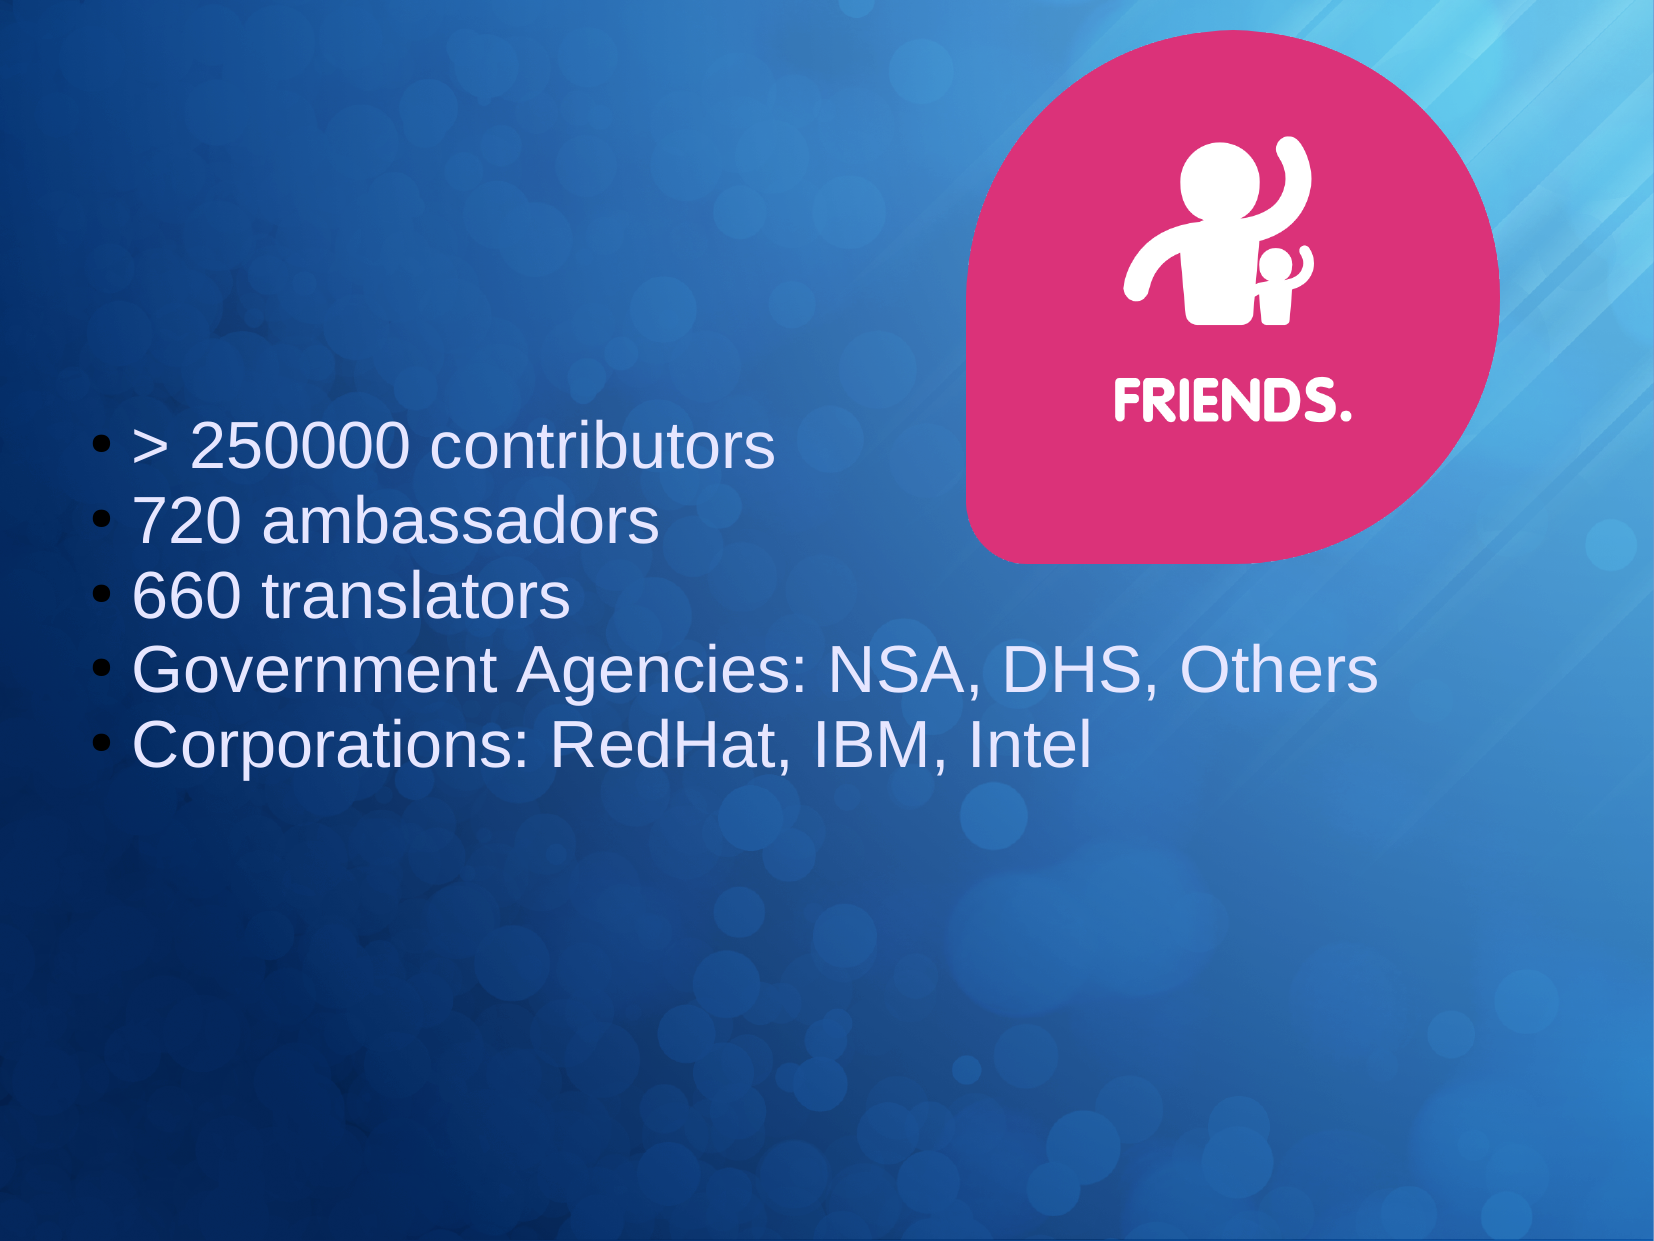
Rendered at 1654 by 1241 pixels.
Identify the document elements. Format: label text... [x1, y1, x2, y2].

picture [0, 0, 1654, 1241]
text_box > 250000 contributors 720 ambassadors 660 translators Government Agencies: NSA, DHS, Others Corporations: RedHat, IBM, Intel [89, 100, 1578, 1015]
